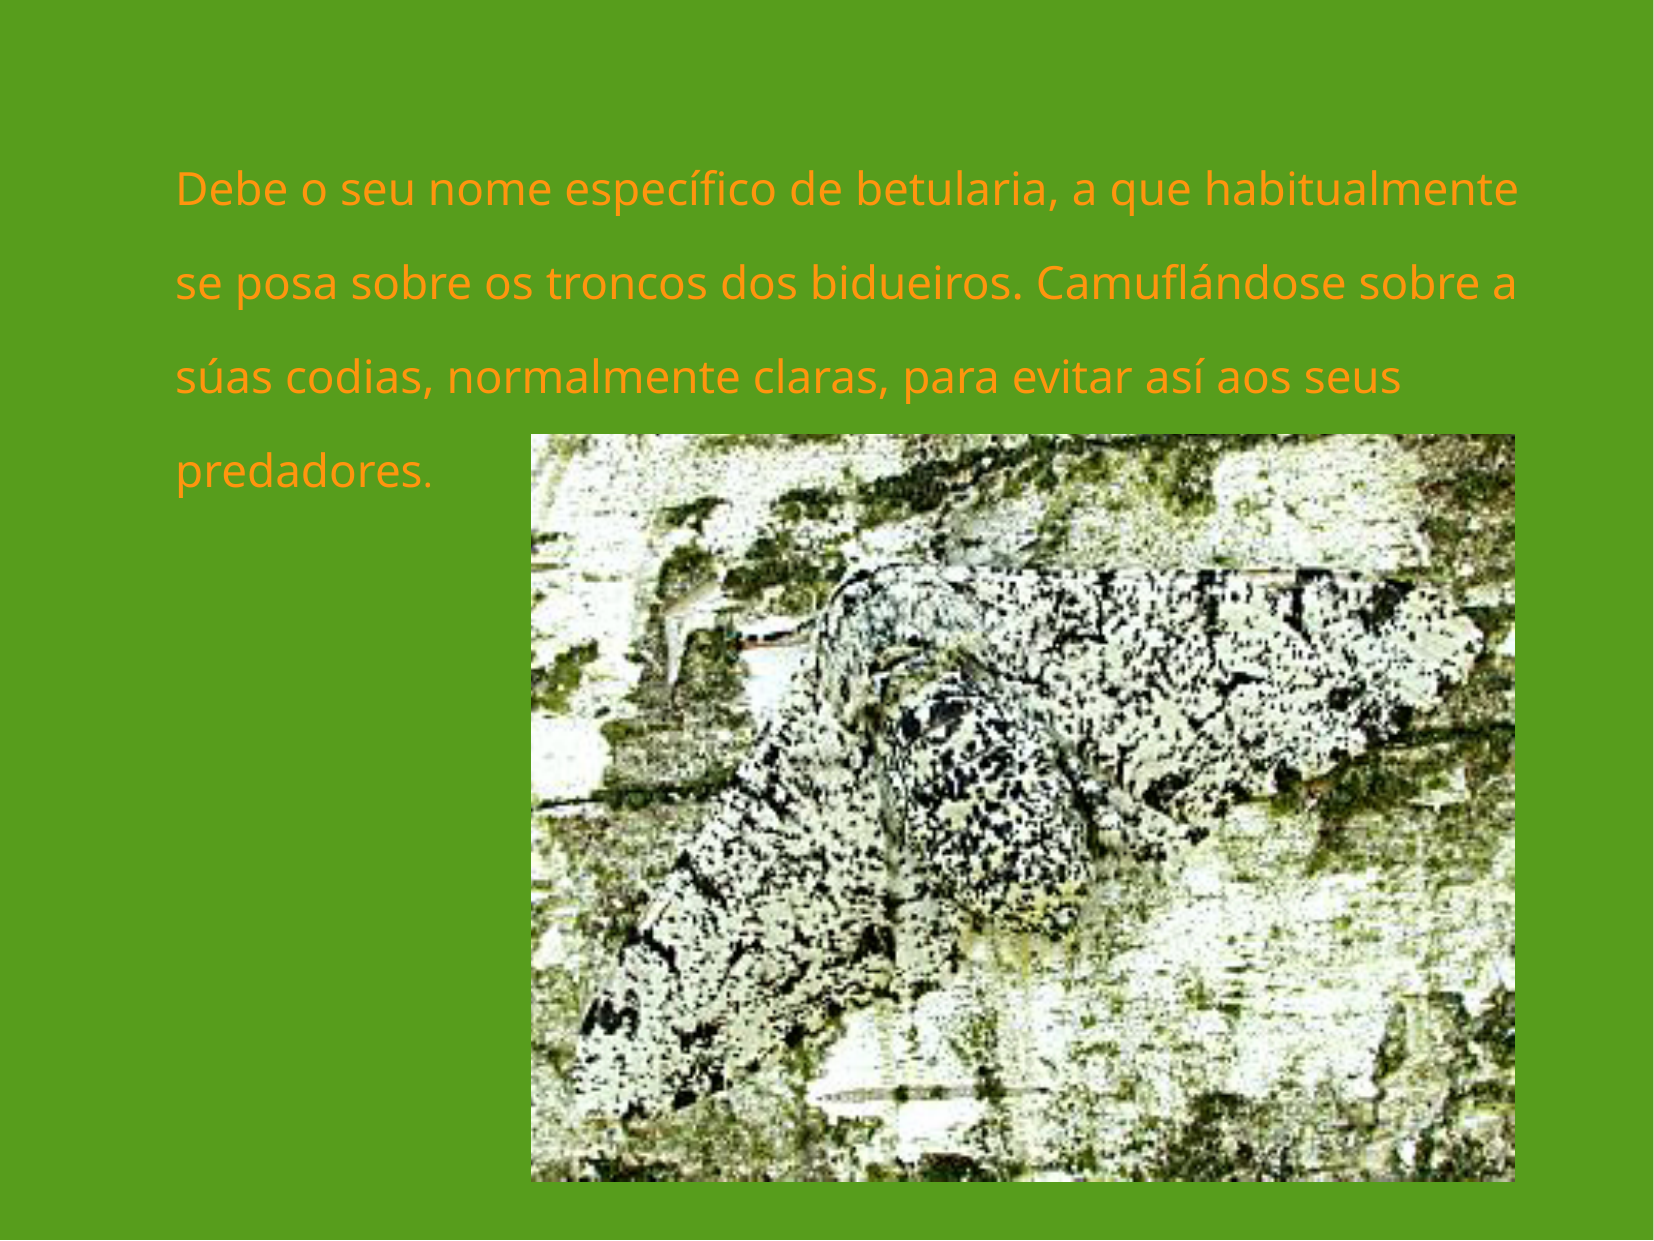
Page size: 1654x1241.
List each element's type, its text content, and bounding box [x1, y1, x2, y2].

picture [531, 434, 1515, 1182]
text_box Debe o seu nome específico de betularia, a que habitualmente se posa sobre os troncos dos bidueiros. Camuflándose sobre a súas codias, normalmente claras, para evitar así aos seus predadores. [160, 118, 1536, 484]
